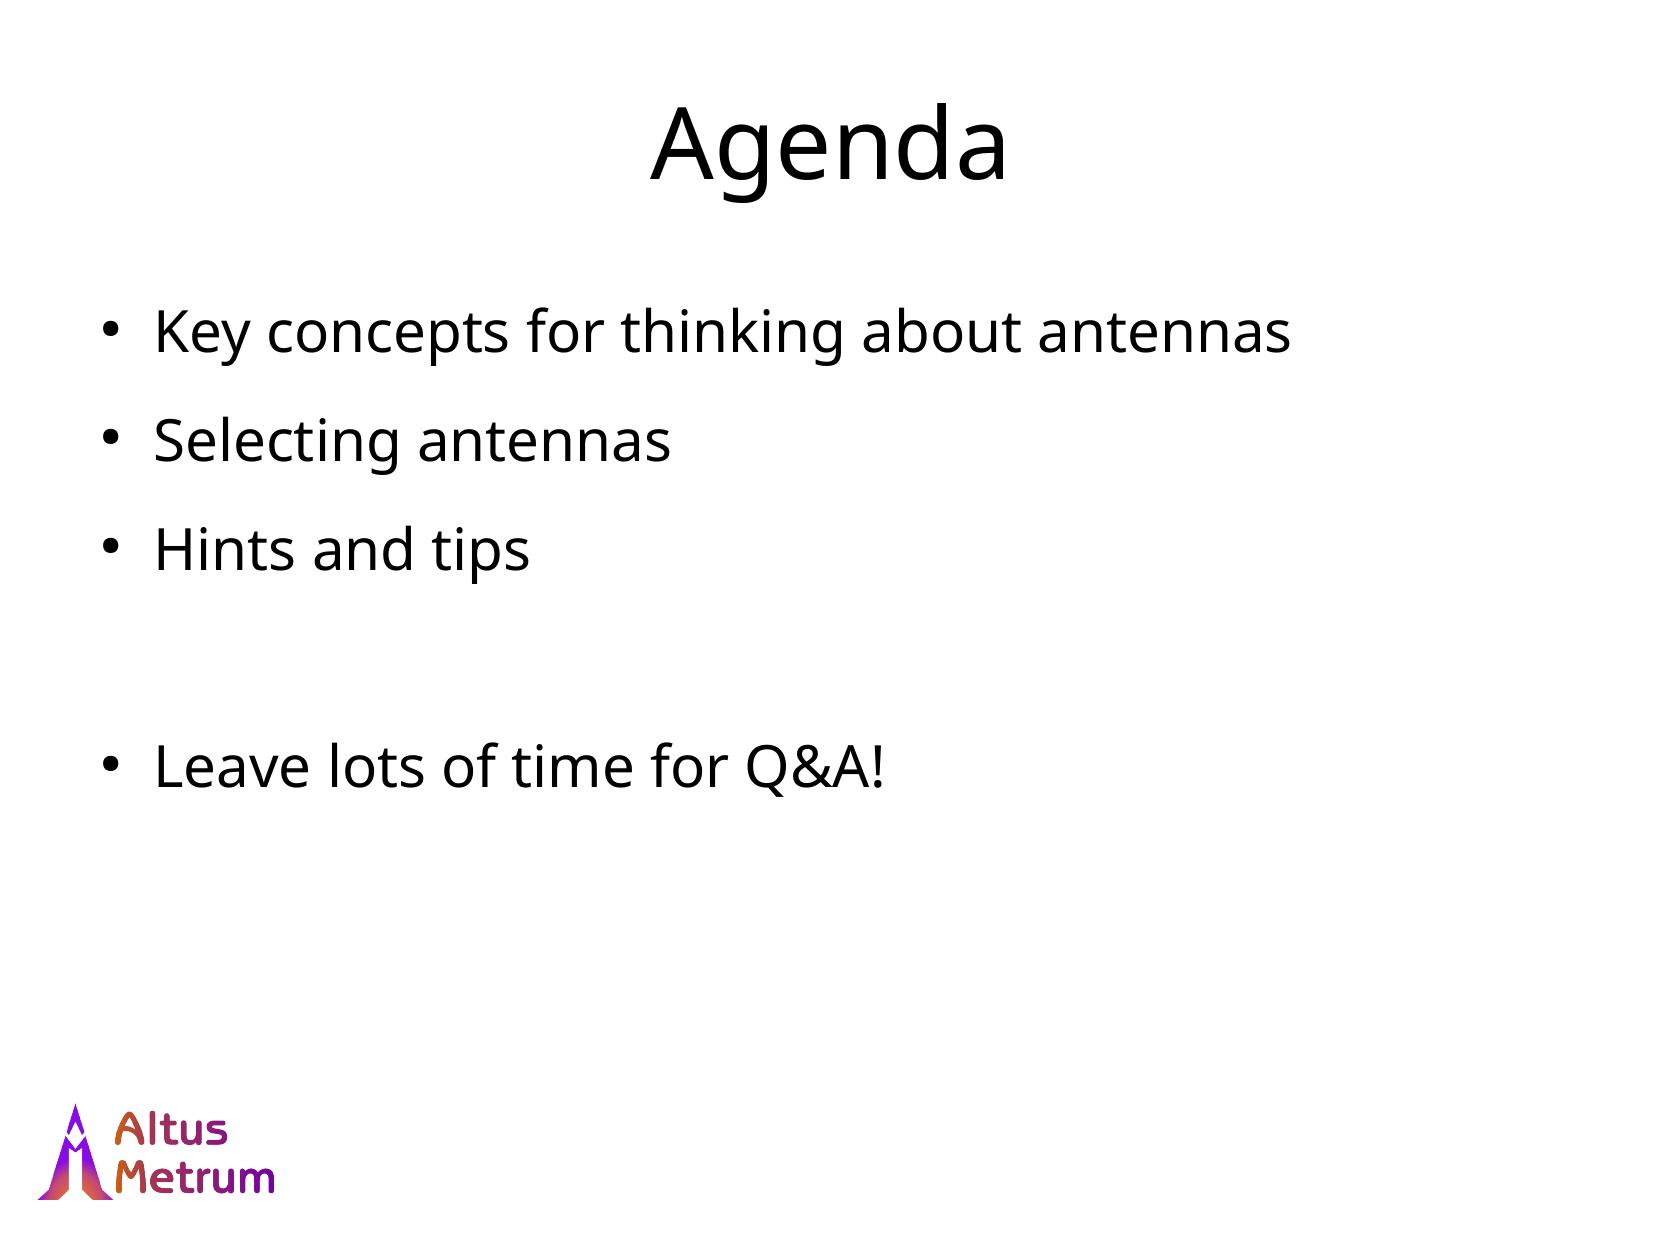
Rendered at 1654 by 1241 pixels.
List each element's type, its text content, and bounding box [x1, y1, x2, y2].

list Key concepts for thinking about antennas Selecting antennas Hints and tips Leave lots of time for Q&A! [82, 290, 1571, 1094]
title Agenda [86, 55, 1576, 226]
picture [37, 1103, 274, 1200]
